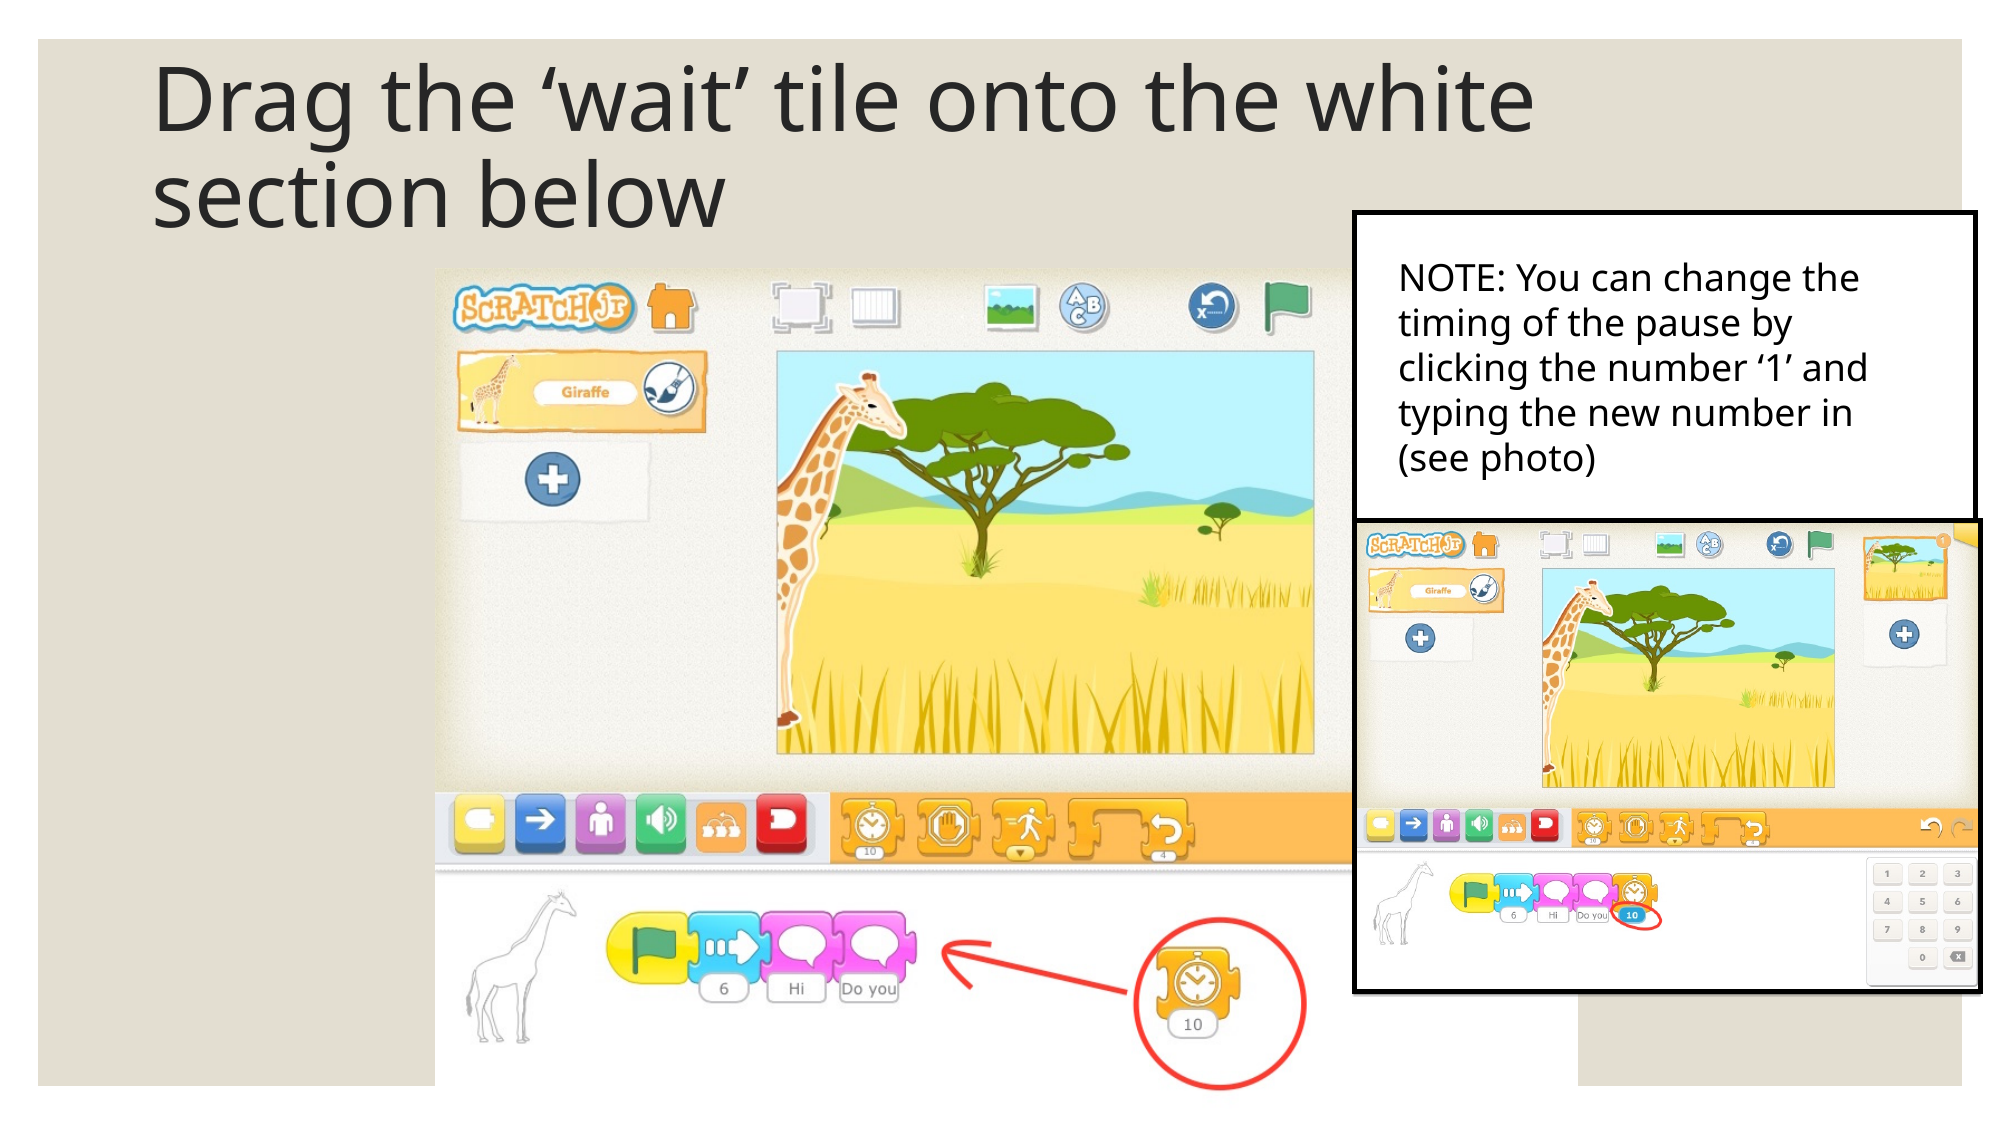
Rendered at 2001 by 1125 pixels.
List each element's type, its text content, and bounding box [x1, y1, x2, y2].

picture [1356, 523, 1978, 989]
title Drag the ‘wait’ tile onto the white section below [136, 37, 1876, 263]
text_box [1354, 213, 1975, 518]
picture [435, 268, 1578, 1125]
text_box NOTE: You can change the timing of the pause by clicking the number ‘1’ and typing the new number in (see photo) [1383, 246, 1947, 490]
